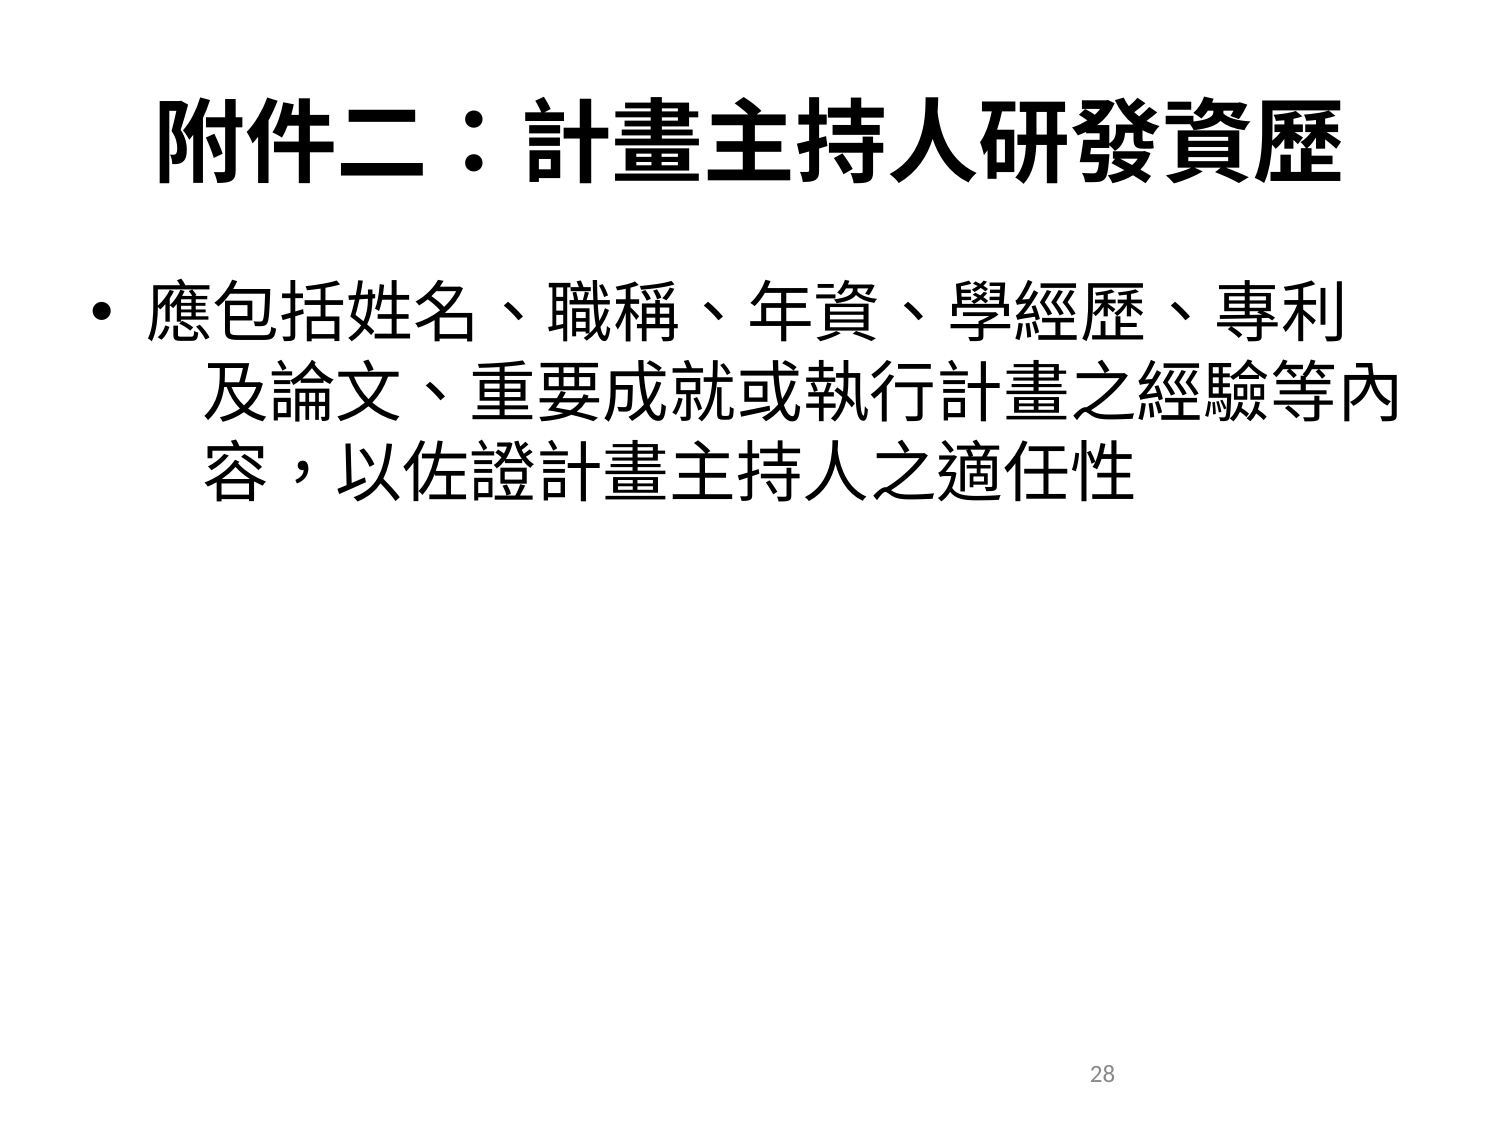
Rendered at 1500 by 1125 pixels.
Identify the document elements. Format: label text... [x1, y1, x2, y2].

text_box 28 [1074, 1042, 1426, 1103]
list 應包括姓名、職稱、年資、學經歷、專利及論文、重要成就或執行計畫之經驗等內容，以佐證計畫主持人之適任性 [75, 210, 1426, 953]
title 附件二：計畫主持人研發資歷 [75, 45, 1426, 210]
